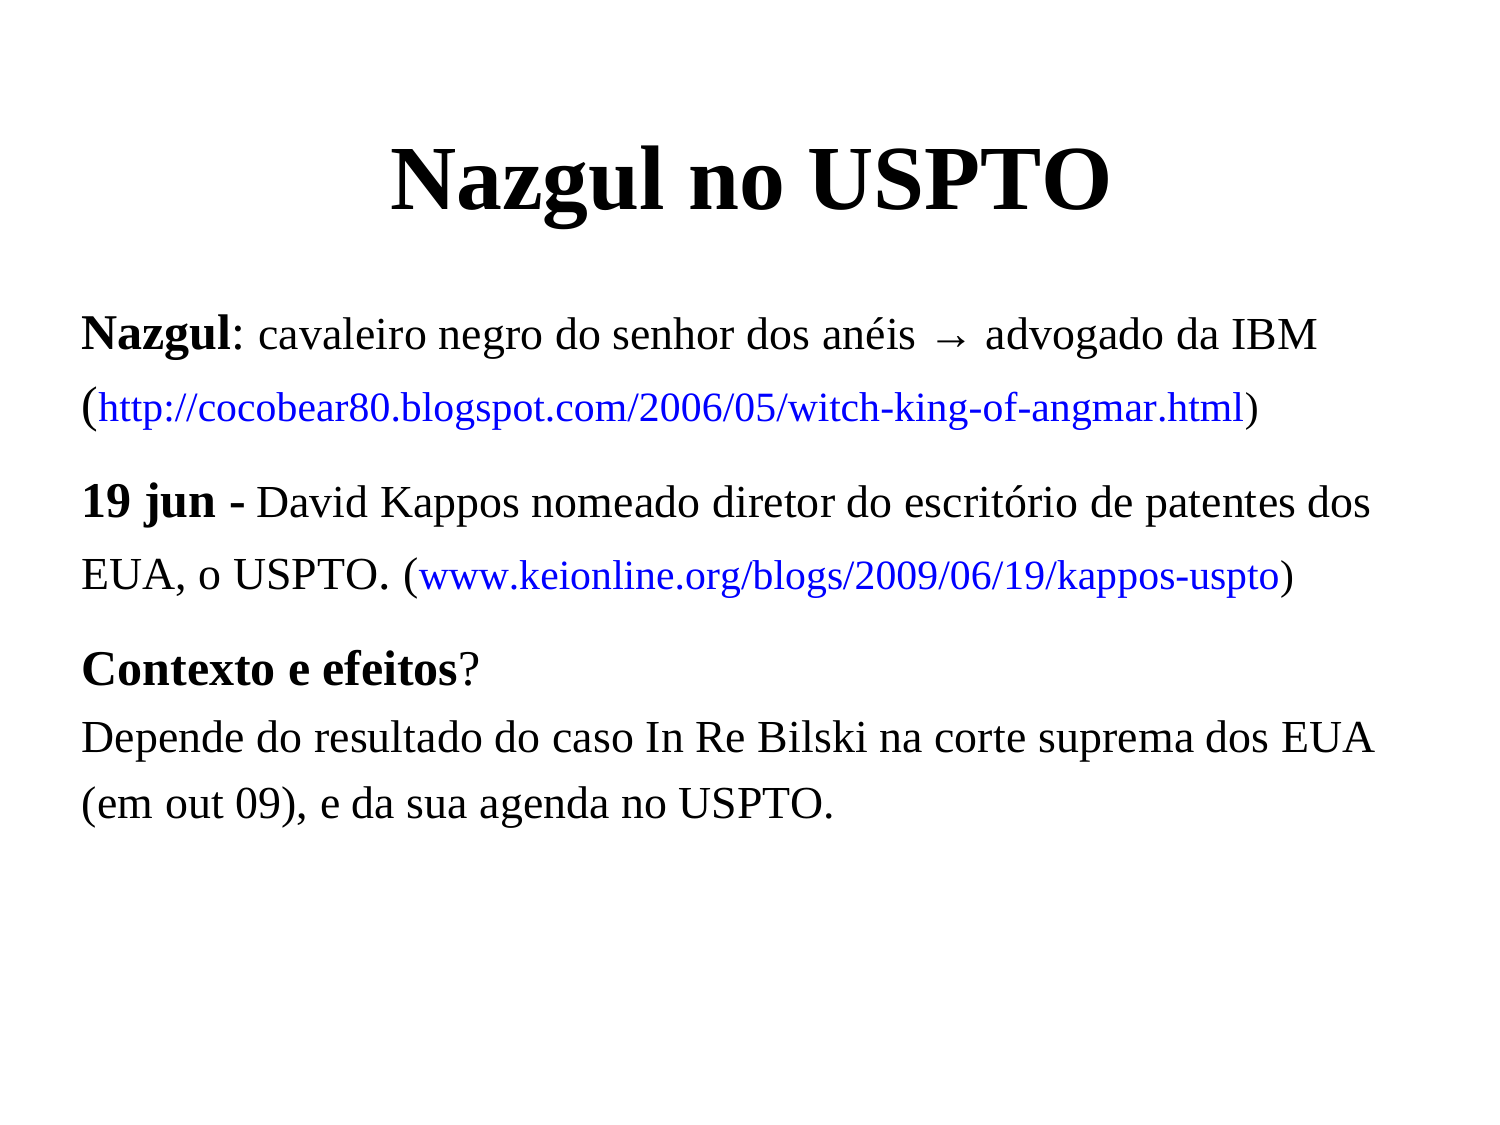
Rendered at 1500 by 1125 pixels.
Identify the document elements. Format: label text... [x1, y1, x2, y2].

title Nazgul no USPTO [87, 52, 1416, 280]
text_box Nazgul: cavaleiro negro do senhor dos anéis → advogado da IBM (http://cocobear80.blogspot.com/2006/05/witch-king-of-angmar.html) 19 jun - David Kappos nomeado diretor do escritório de patentes dos EUA, o USPTO. (www.keionline.org/blogs/2009/06/19/kappos-uspto) Contexto e efeitos? Depende do resultado do caso In Re Bilski na corte suprema dos EUA (em out 09), e da sua agenda no USPTO. [66, 280, 1425, 970]
